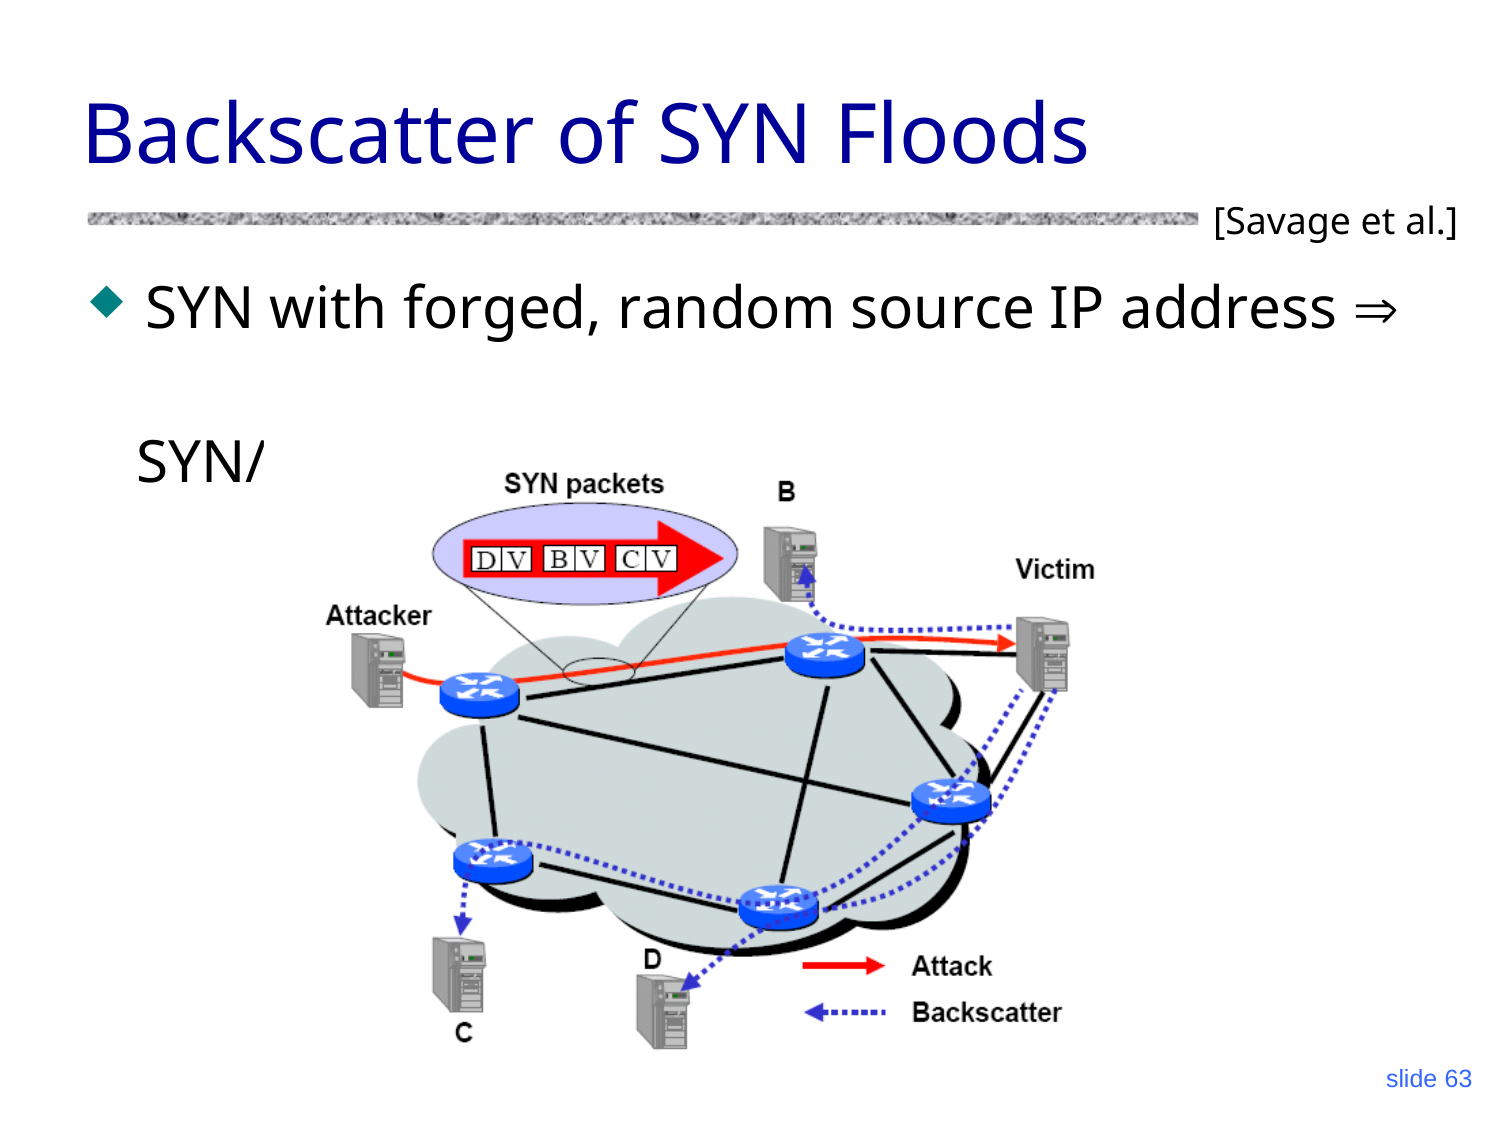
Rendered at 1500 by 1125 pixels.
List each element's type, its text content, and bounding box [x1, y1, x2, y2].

text_box [Savage et al.] [1198, 189, 1474, 250]
text_box slide <number> [1174, 1025, 1488, 1101]
text_box Backscatter of SYN Floods [66, 37, 1342, 188]
text_box SYN with forged, random source IP address  SYN/ACK to random host [74, 262, 1417, 994]
picture [263, 412, 1101, 1075]
picture [87, 212, 1198, 226]
